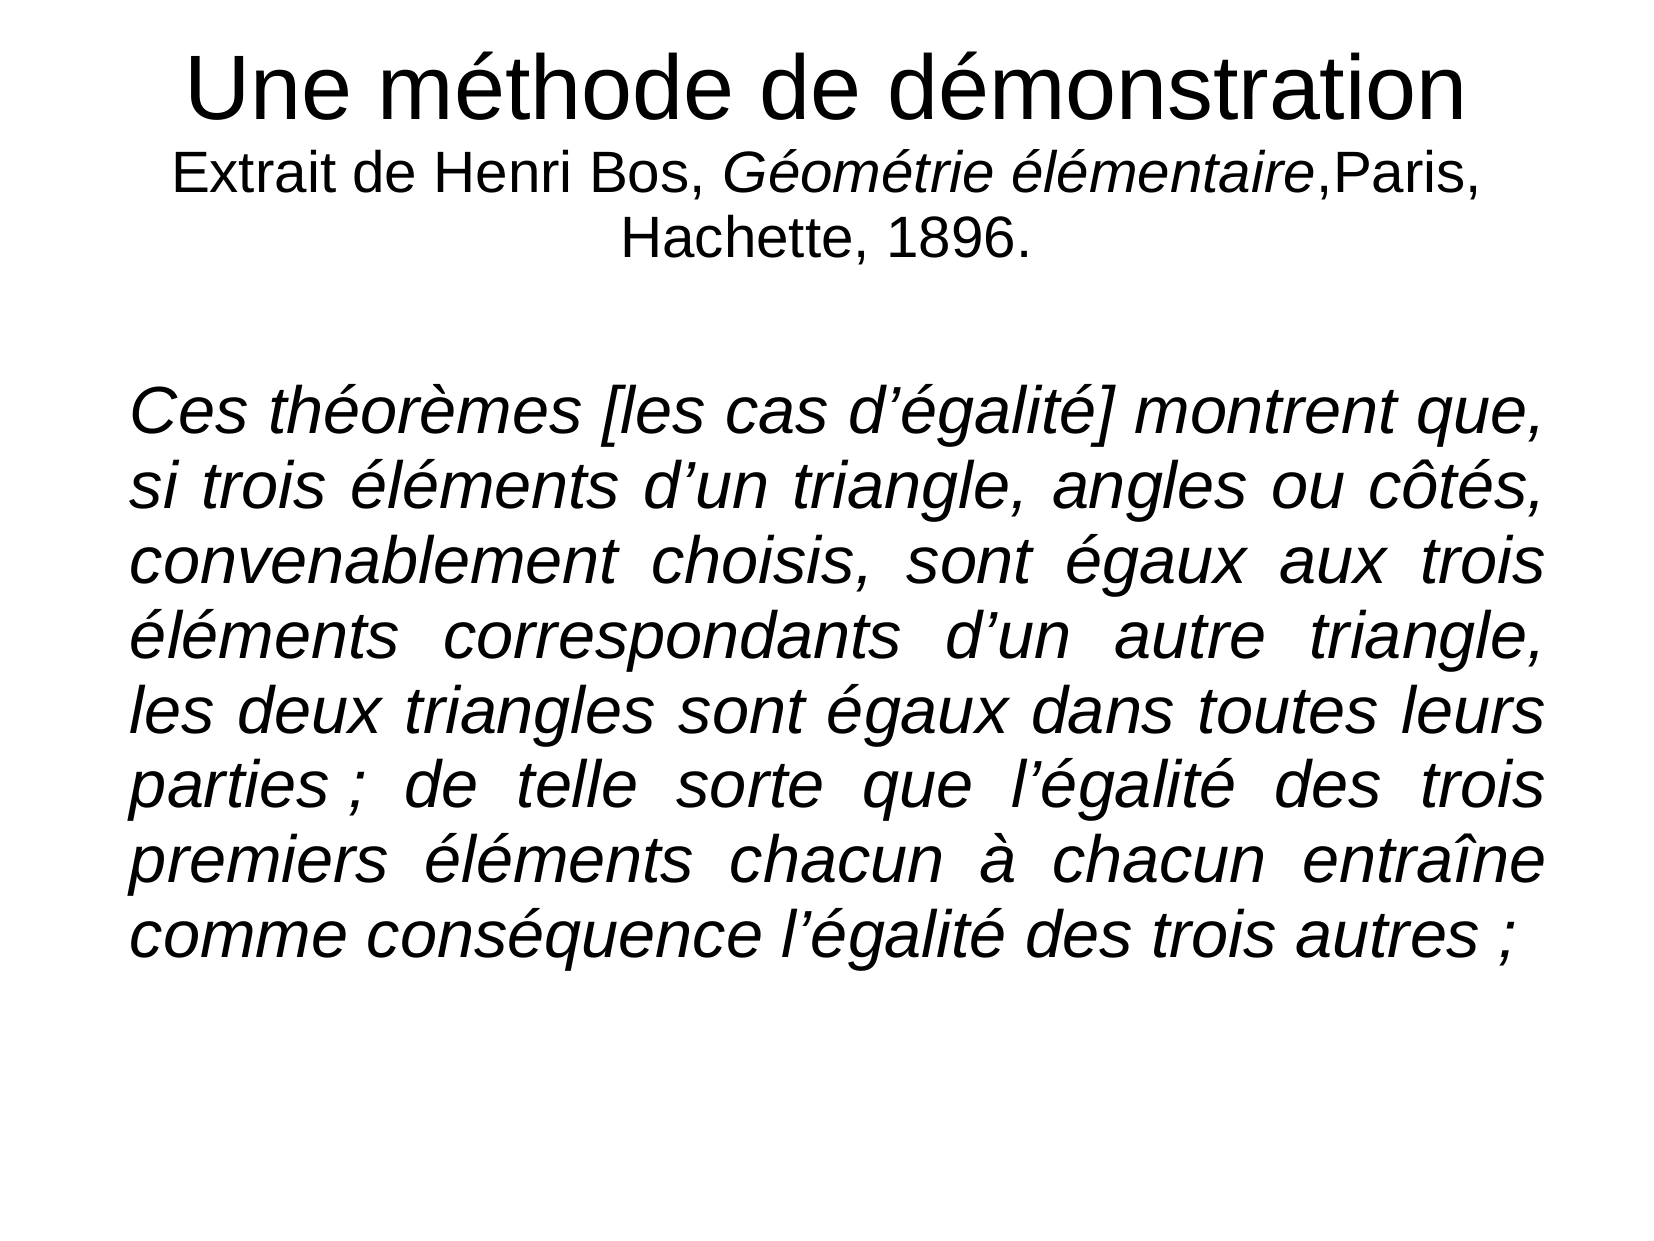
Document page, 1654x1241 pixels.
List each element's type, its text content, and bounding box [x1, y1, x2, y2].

title Une méthode de démonstration Extrait de Henri Bos, Géométrie élémentaire,Paris, Hachette, 1896. [82, 36, 1571, 270]
list Ces théorèmes [les cas d’égalité] montrent que, si trois éléments d’un triangle, angles ou côtés, convenablement choisis, sont égaux aux trois éléments correspondants d’un autre triangle, les deux triangles sont égaux dans toutes leurs parties ; de telle sorte que l’égalité des trois premiers éléments chacun à chacun entraîne comme conséquence l’égalité des trois autres ; [59, 269, 1548, 989]
